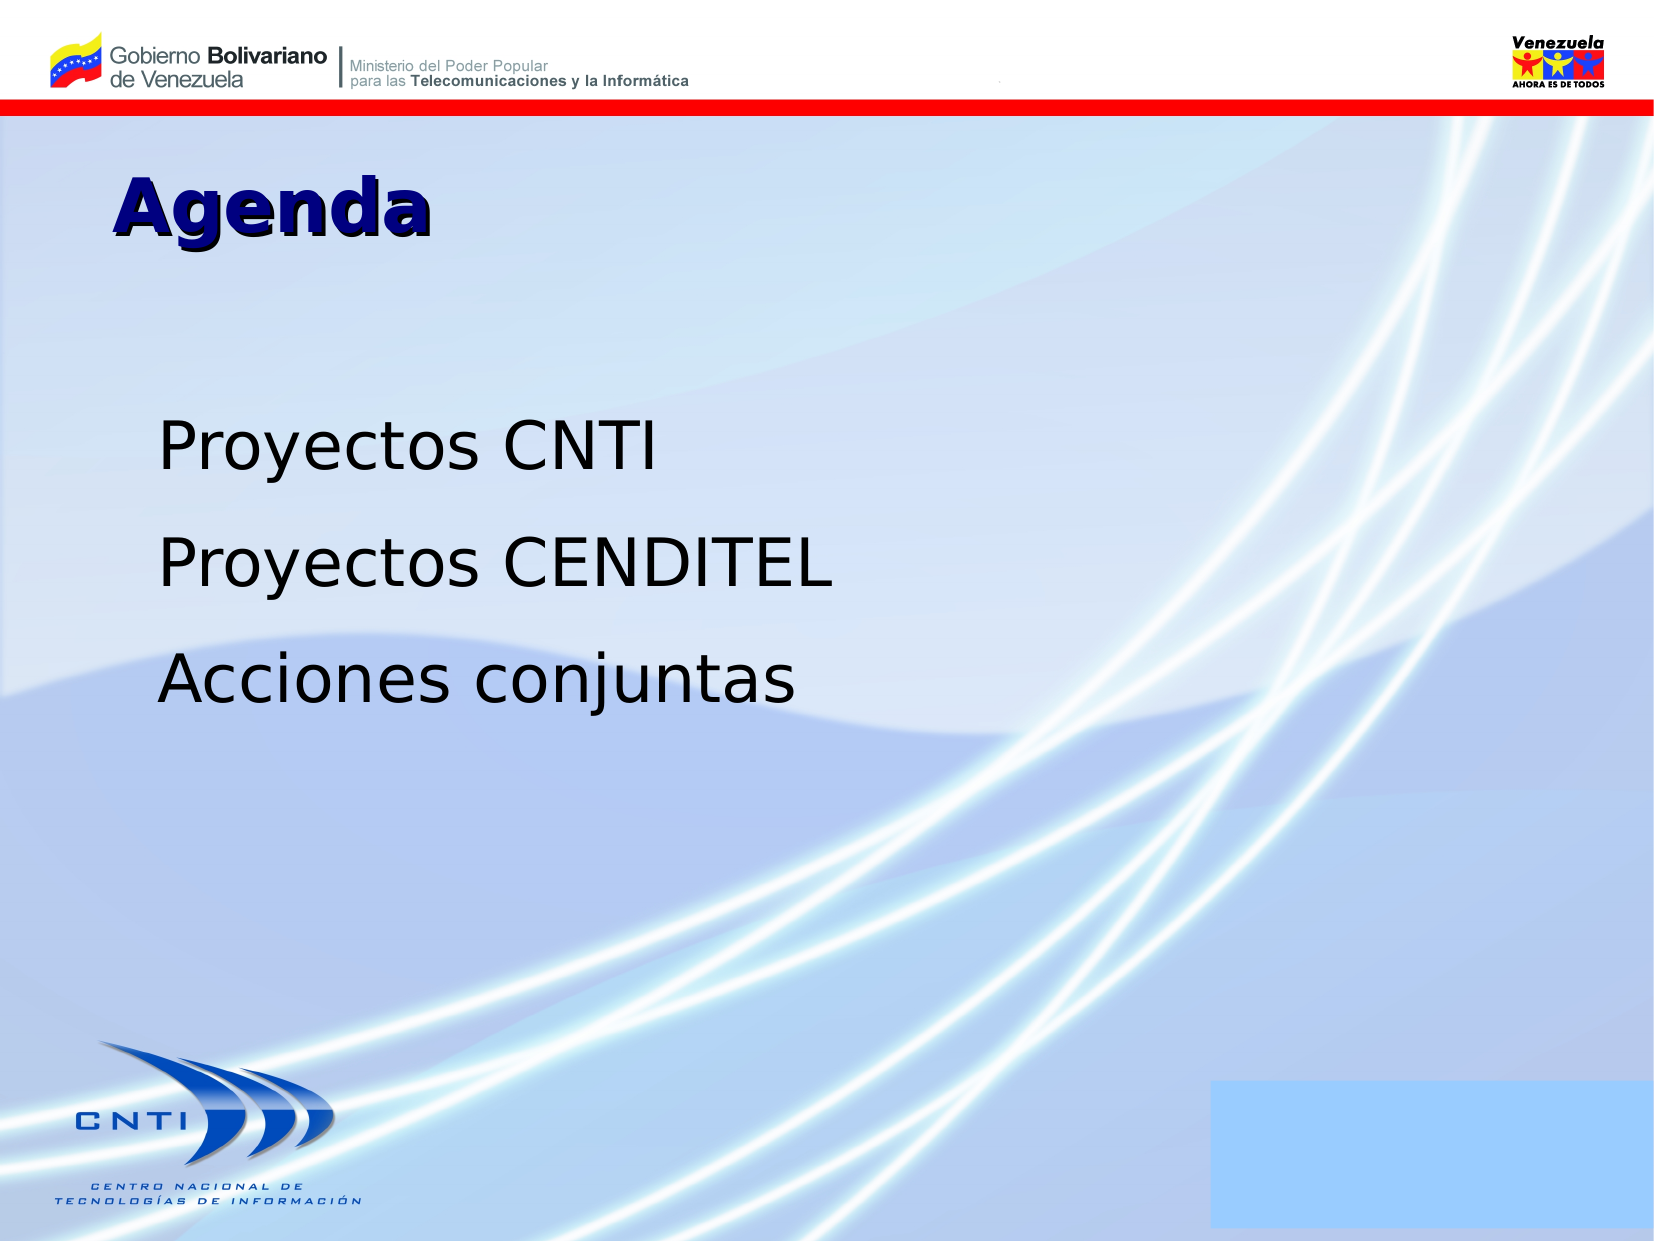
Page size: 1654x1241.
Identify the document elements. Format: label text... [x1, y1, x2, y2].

subtitle Proyectos CNTI Proyectos CENDITEL Acciones conjuntas [100, 253, 1589, 834]
picture [0, 0, 1654, 1241]
title Agenda [112, 135, 1601, 278]
